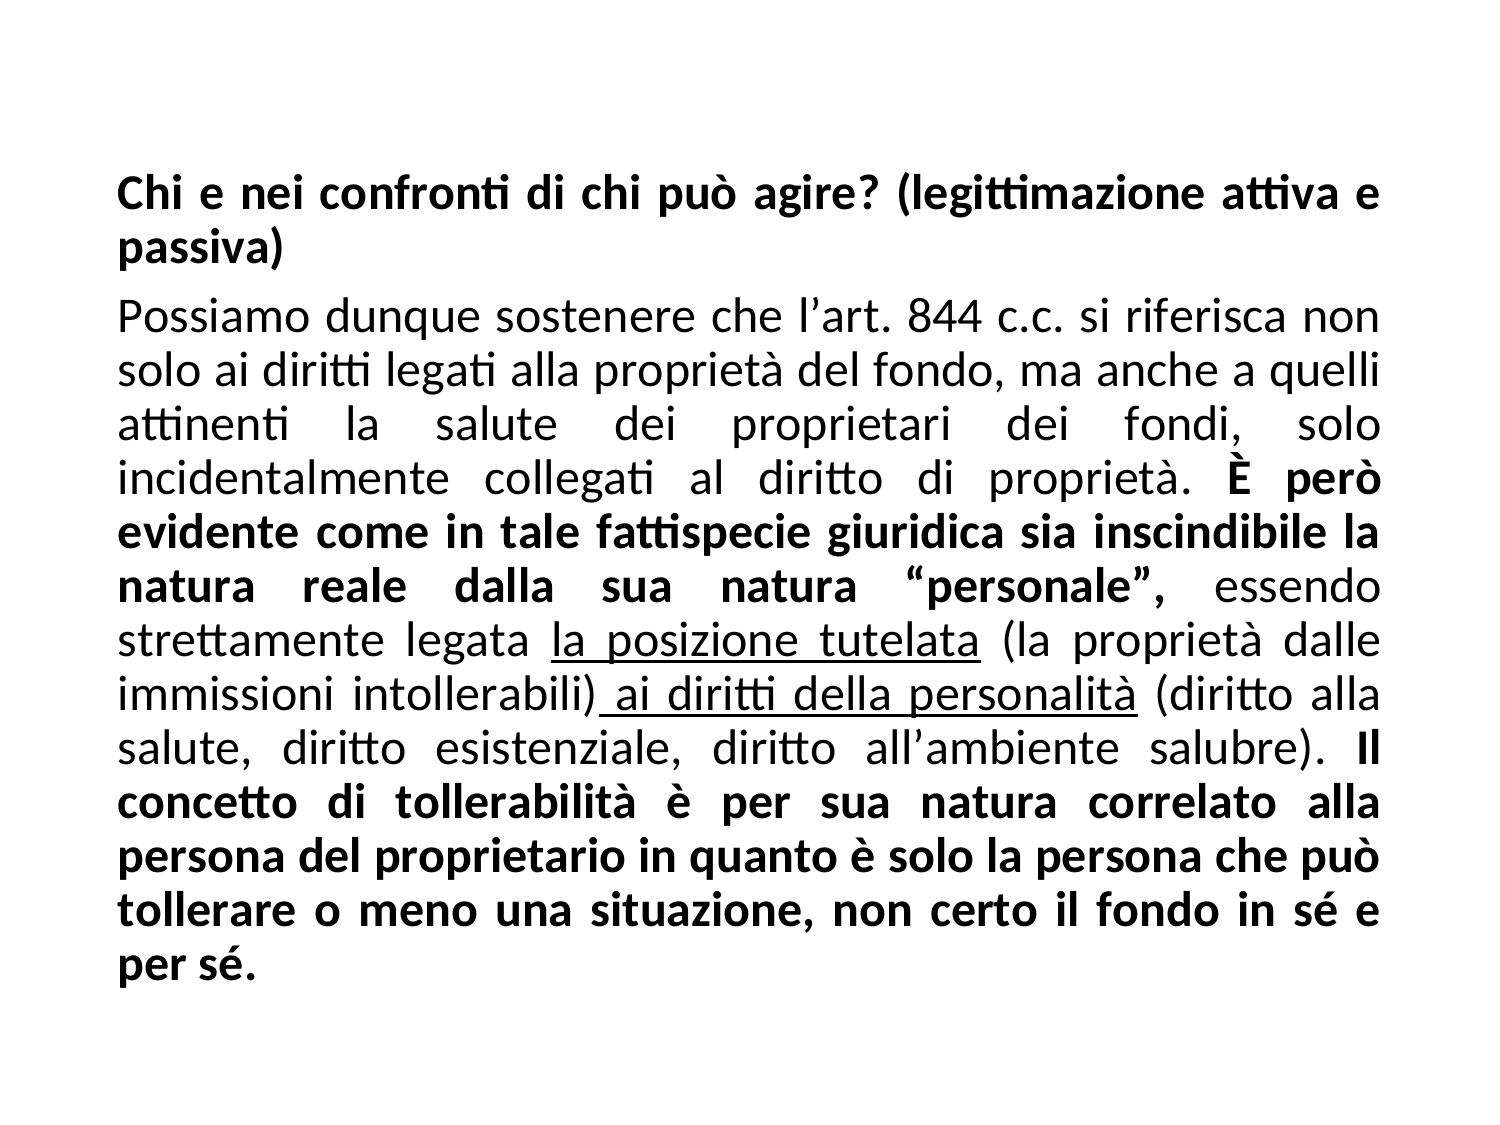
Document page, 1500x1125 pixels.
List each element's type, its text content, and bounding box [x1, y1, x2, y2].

list Chi e nei confronti di chi può agire? (legittimazione attiva e passiva) Possiamo dunque sostenere che l’art. 844 c.c. si riferisca non solo ai diritti legati alla proprietà del fondo, ma anche a quelli attinenti la salute dei proprietari dei fondi, solo incidentalmente collegati al diritto di proprietà. È però evidente come in tale fattispecie giuridica sia inscindibile la natura reale dalla sua natura “personale”, essendo strettamente legata la posizione tutelata (la proprietà dalle immissioni intollerabili) ai diritti della personalità (diritto alla salute, diritto esistenziale, diritto all’ambiente salubre). Il concetto di tollerabilità è per sua natura correlato alla persona del proprietario in quanto è solo la persona che può tollerare o meno una situazione, non certo il fondo in sé e per sé. [103, 82, 1397, 1014]
